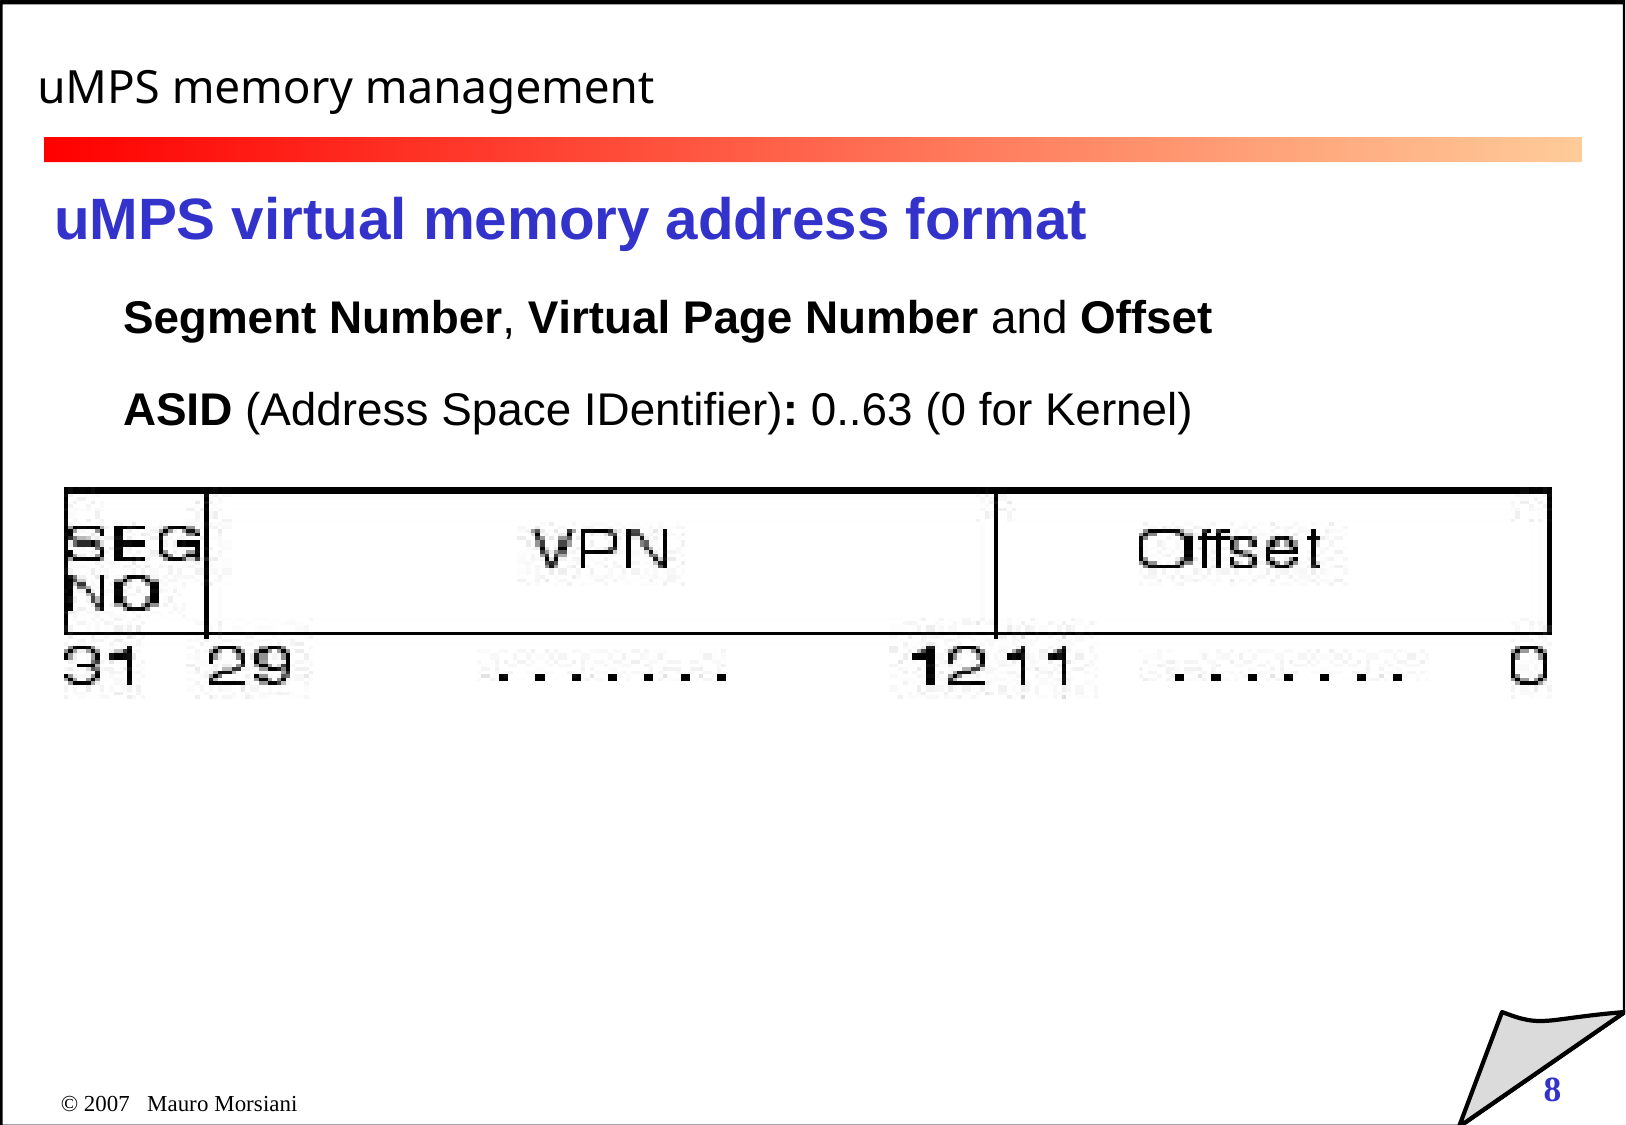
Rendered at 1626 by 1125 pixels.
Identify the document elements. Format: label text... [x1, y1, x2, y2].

list uMPS virtual memory address format Segment Number, Virtual Page Number and Offset ASID (Address Space IDentifier): 0..63 (0 for Kernel) [54, 187, 1557, 595]
title uMPS memory management [37, 44, 1587, 130]
picture [46, 466, 1584, 703]
